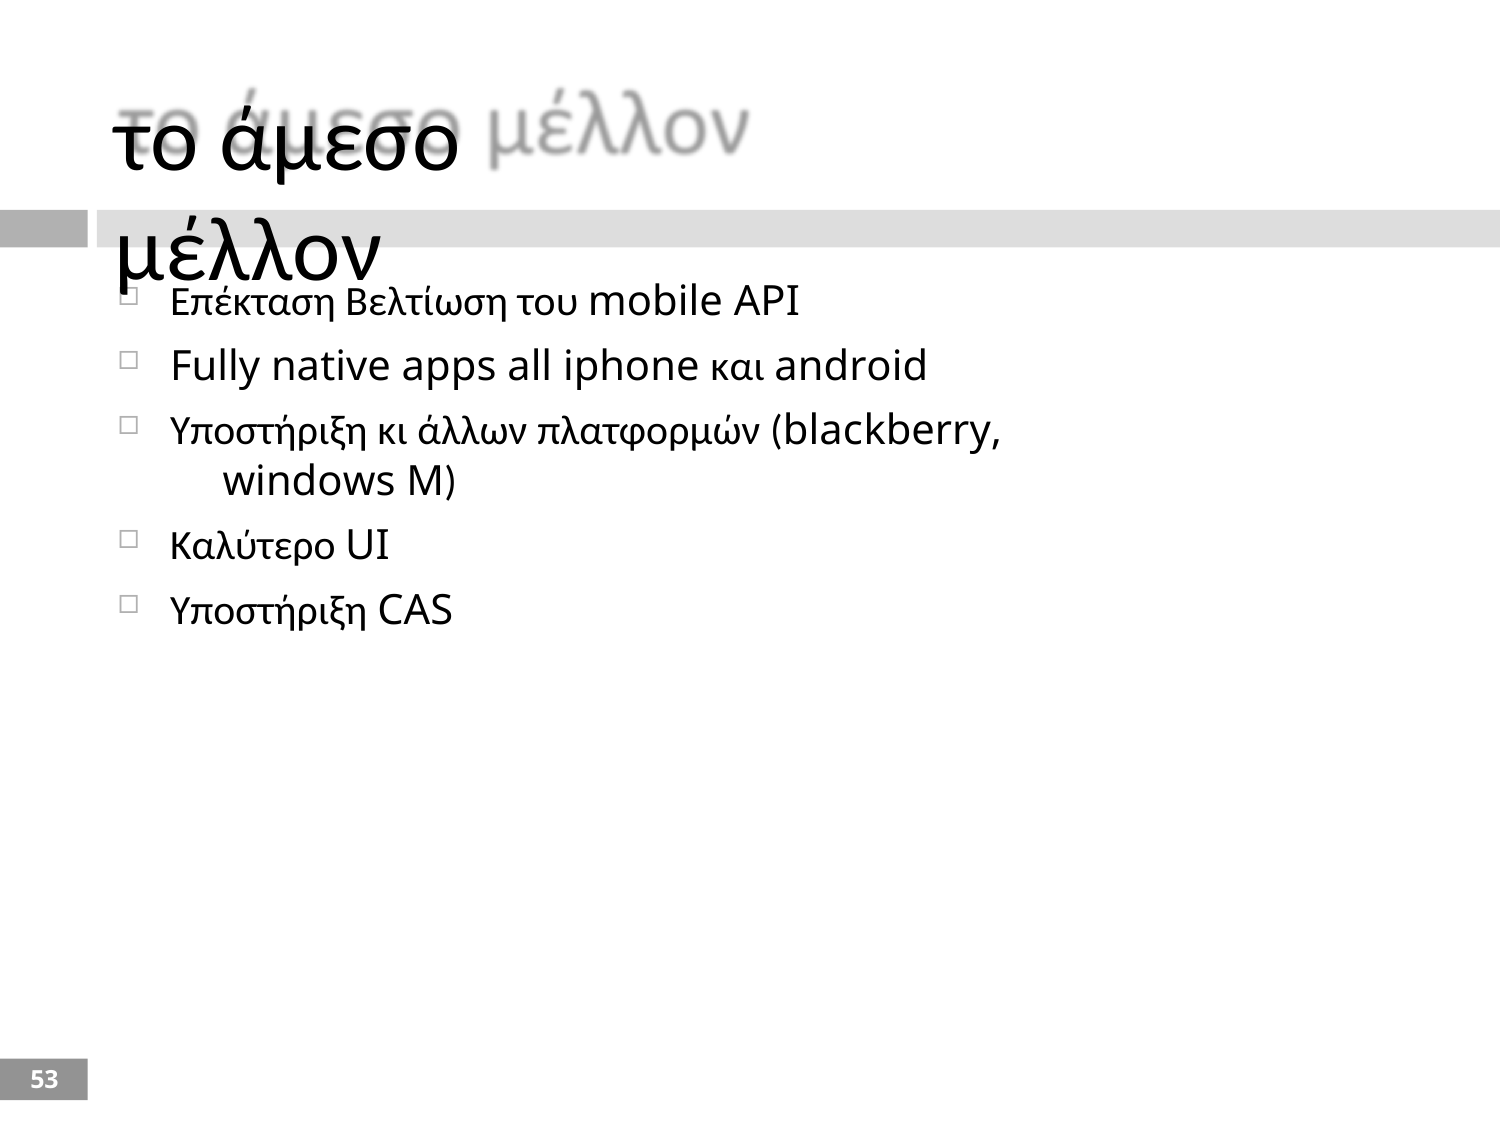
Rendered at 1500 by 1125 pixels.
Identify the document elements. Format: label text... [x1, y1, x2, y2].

text_box 53 [26, 1063, 62, 1093]
text_box [57, 33, 832, 184]
text_box Επέκταση Βελτίωση του mobile API Fully native apps all iphone και android Υποστήριξη κι άλλων πλατφορμών (blackberry, windows M) Καλύτερο UI Υποστήριξη CAS [113, 274, 1175, 581]
text_box το άμεσο μέλλον [112, 78, 749, 175]
text_box [0, 1058, 88, 1101]
